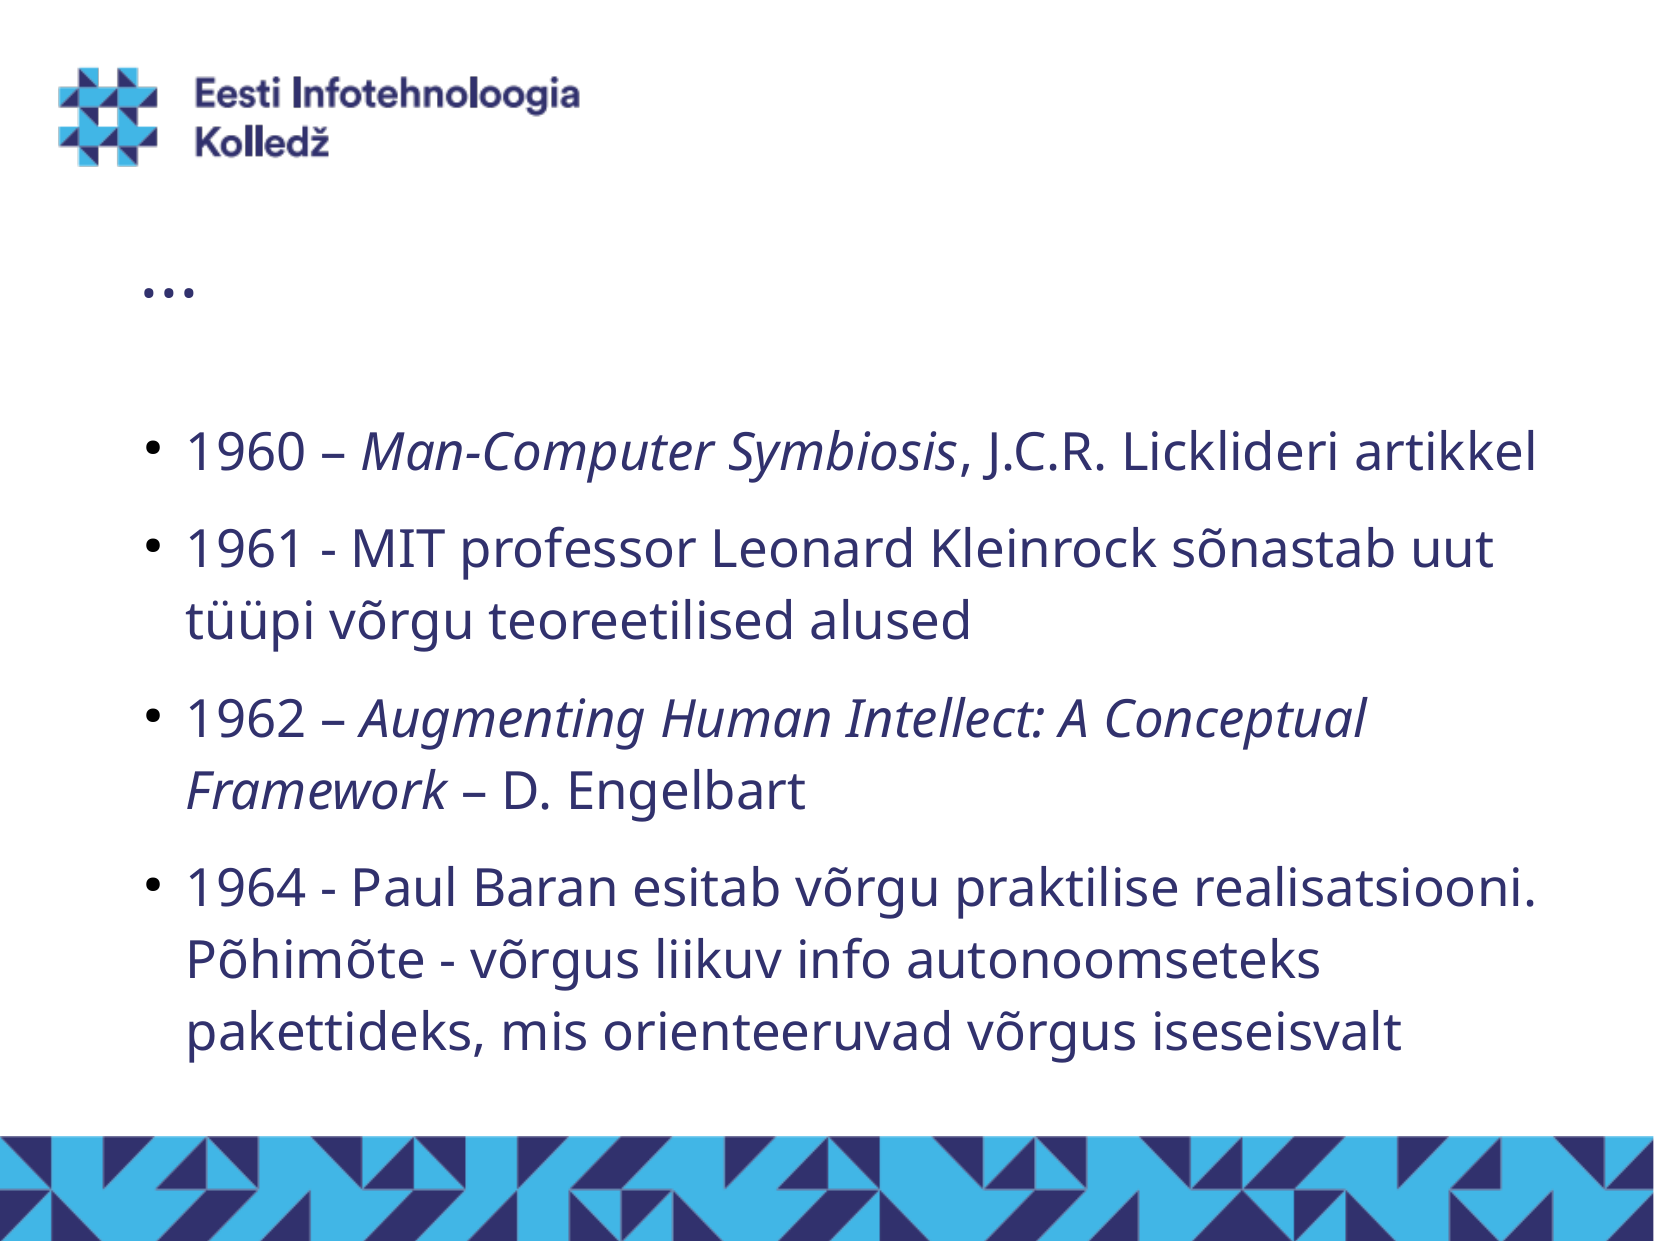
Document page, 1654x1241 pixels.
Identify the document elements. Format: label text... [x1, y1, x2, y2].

title ... [139, 165, 1548, 372]
list 1960 – Man-Computer Symbiosis, J.C.R. Licklideri artikkel 1961 - MIT professor Leonard Kleinrock sõnastab uut tüüpi võrgu teoreetilised alused 1962 – Augmenting Human Intellect: A Conceptual Framework – D. Engelbart 1964 - Paul Baran esitab võrgu praktilise realisatsiooni. Põhimõte - võrgus liikuv info autonoomseteks pakettideks, mis orienteeruvad võrgus iseseisvalt [129, 413, 1548, 1111]
